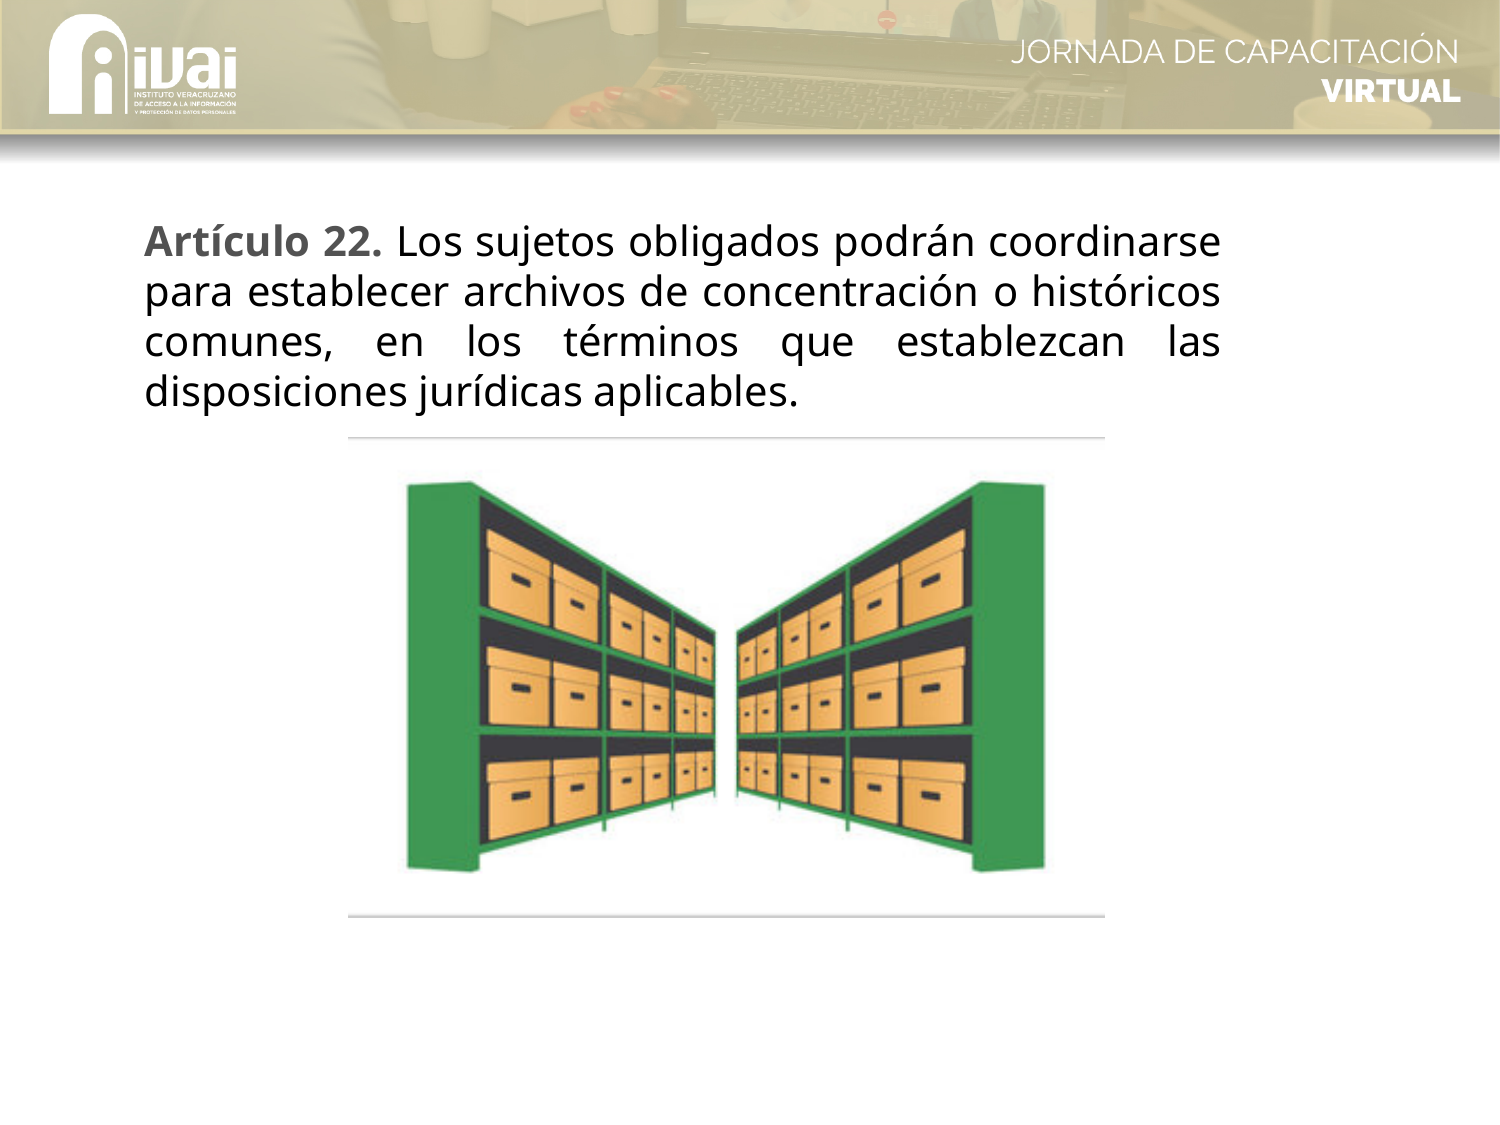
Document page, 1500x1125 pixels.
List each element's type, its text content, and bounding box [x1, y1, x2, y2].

picture [348, 437, 1105, 918]
text_box Artículo 22. Los sujetos obligados podrán coordinarse para establecer archivos de concentración o históricos comunes, en los términos que establezcan las disposiciones jurídicas aplicables. [130, 207, 1323, 422]
